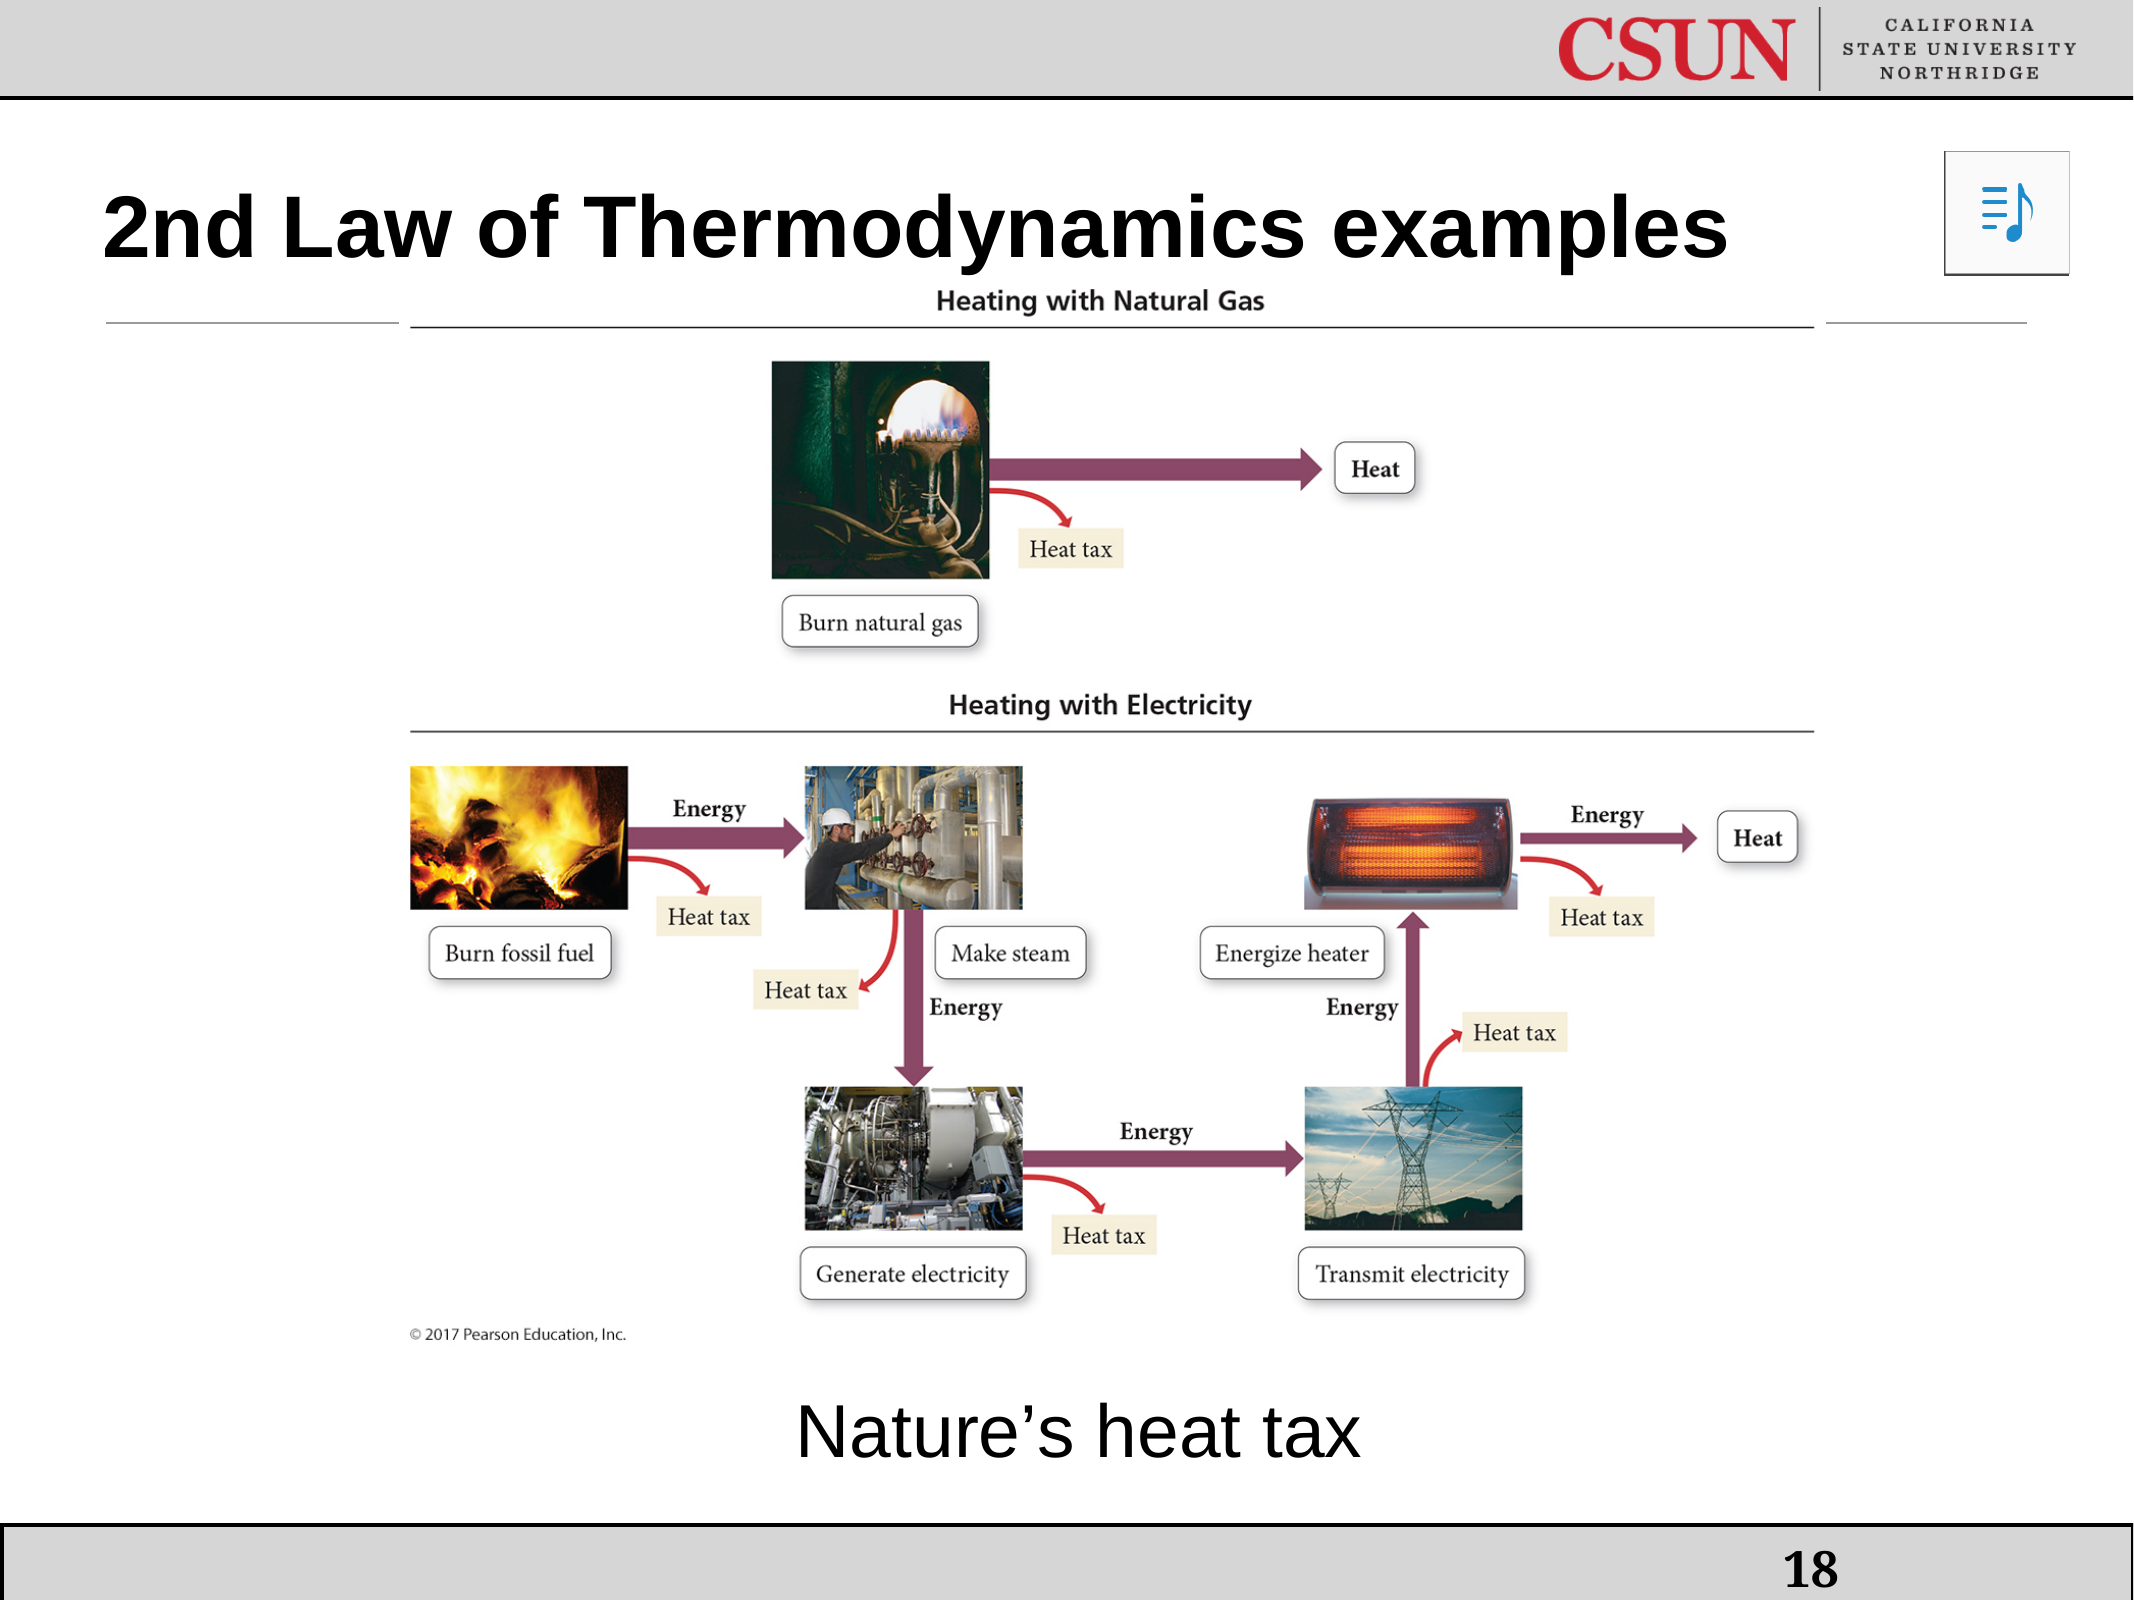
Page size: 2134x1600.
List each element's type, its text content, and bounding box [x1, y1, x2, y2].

picture [1559, 7, 2076, 91]
title 2nd Law of Thermodynamics examples [93, 104, 2040, 284]
text_box Nature’s heat tax [787, 1374, 1372, 1481]
text_box [1943, 150, 2071, 277]
picture [399, 284, 1826, 1351]
